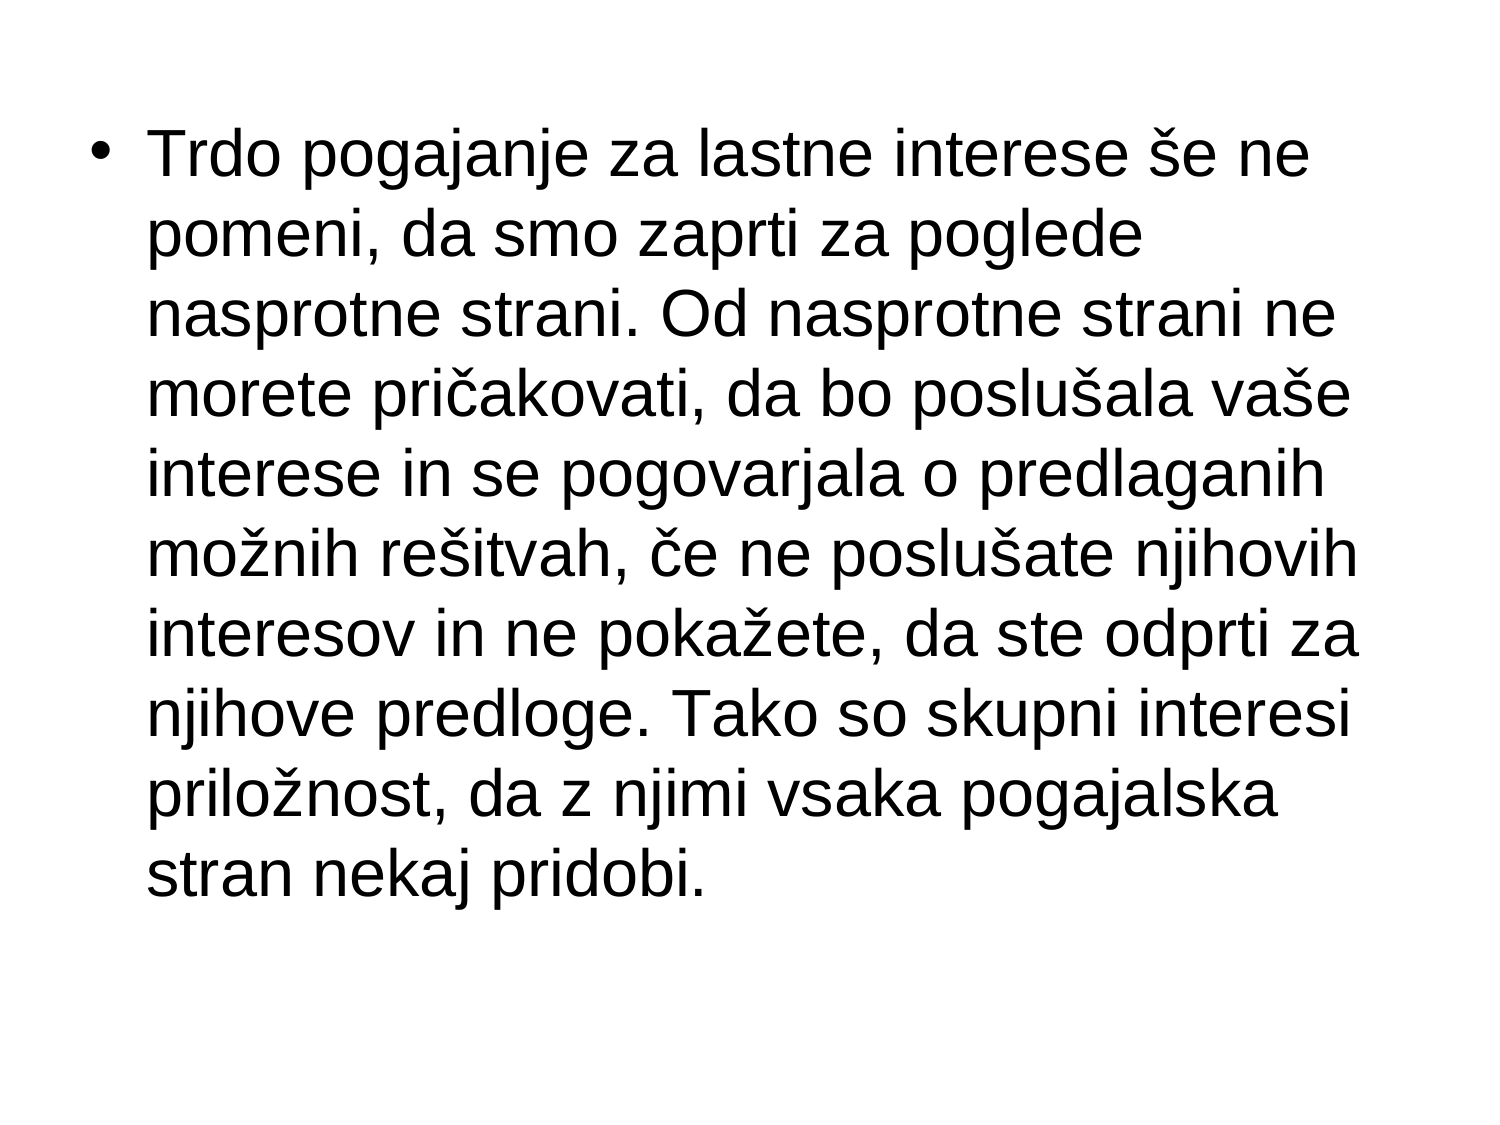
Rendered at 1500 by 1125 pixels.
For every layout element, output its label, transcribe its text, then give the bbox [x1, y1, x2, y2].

list Trdo pogajanje za lastne interese še ne pomeni, da smo zaprti za poglede nasprotne strani. Od nasprotne strani ne morete pričakovati, da bo poslušala vaše interese in se pogovarjala o predlaganih možnih rešitvah, če ne poslušate njihovih interesov in ne pokažete, da ste odprti za njihove predloge. Tako so skupni interesi priložnost, da z njimi vsaka pogajalska stran nekaj pridobi. [75, 101, 1426, 1005]
